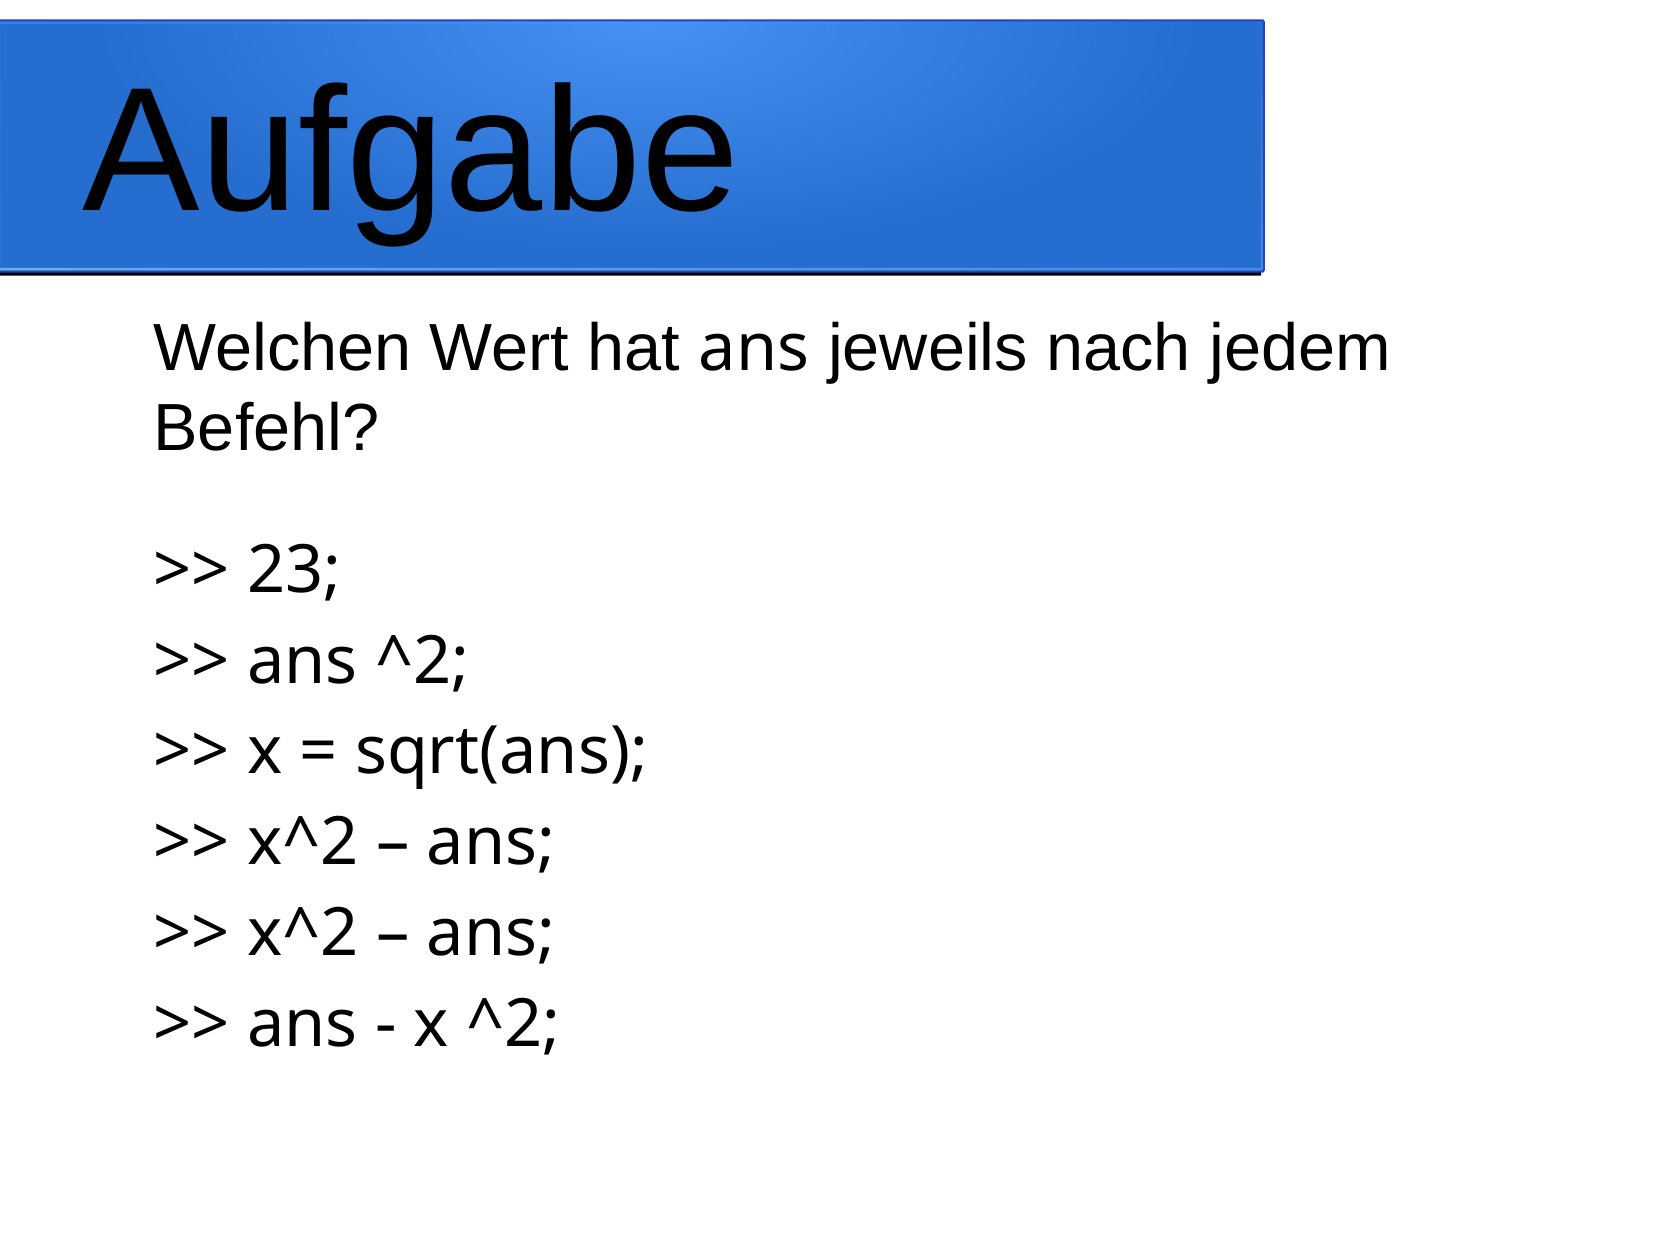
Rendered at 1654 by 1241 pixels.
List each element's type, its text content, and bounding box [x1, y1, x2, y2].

title Aufgabe [82, 47, 1235, 252]
list Welchen Wert hat ans jeweils nach jedem Befehl? >> 23; >> ans ^2; >> x = sqrt(ans); >> x^2 – ans; >> x^2 – ans; >> ans - x ^2; [82, 299, 1571, 1171]
